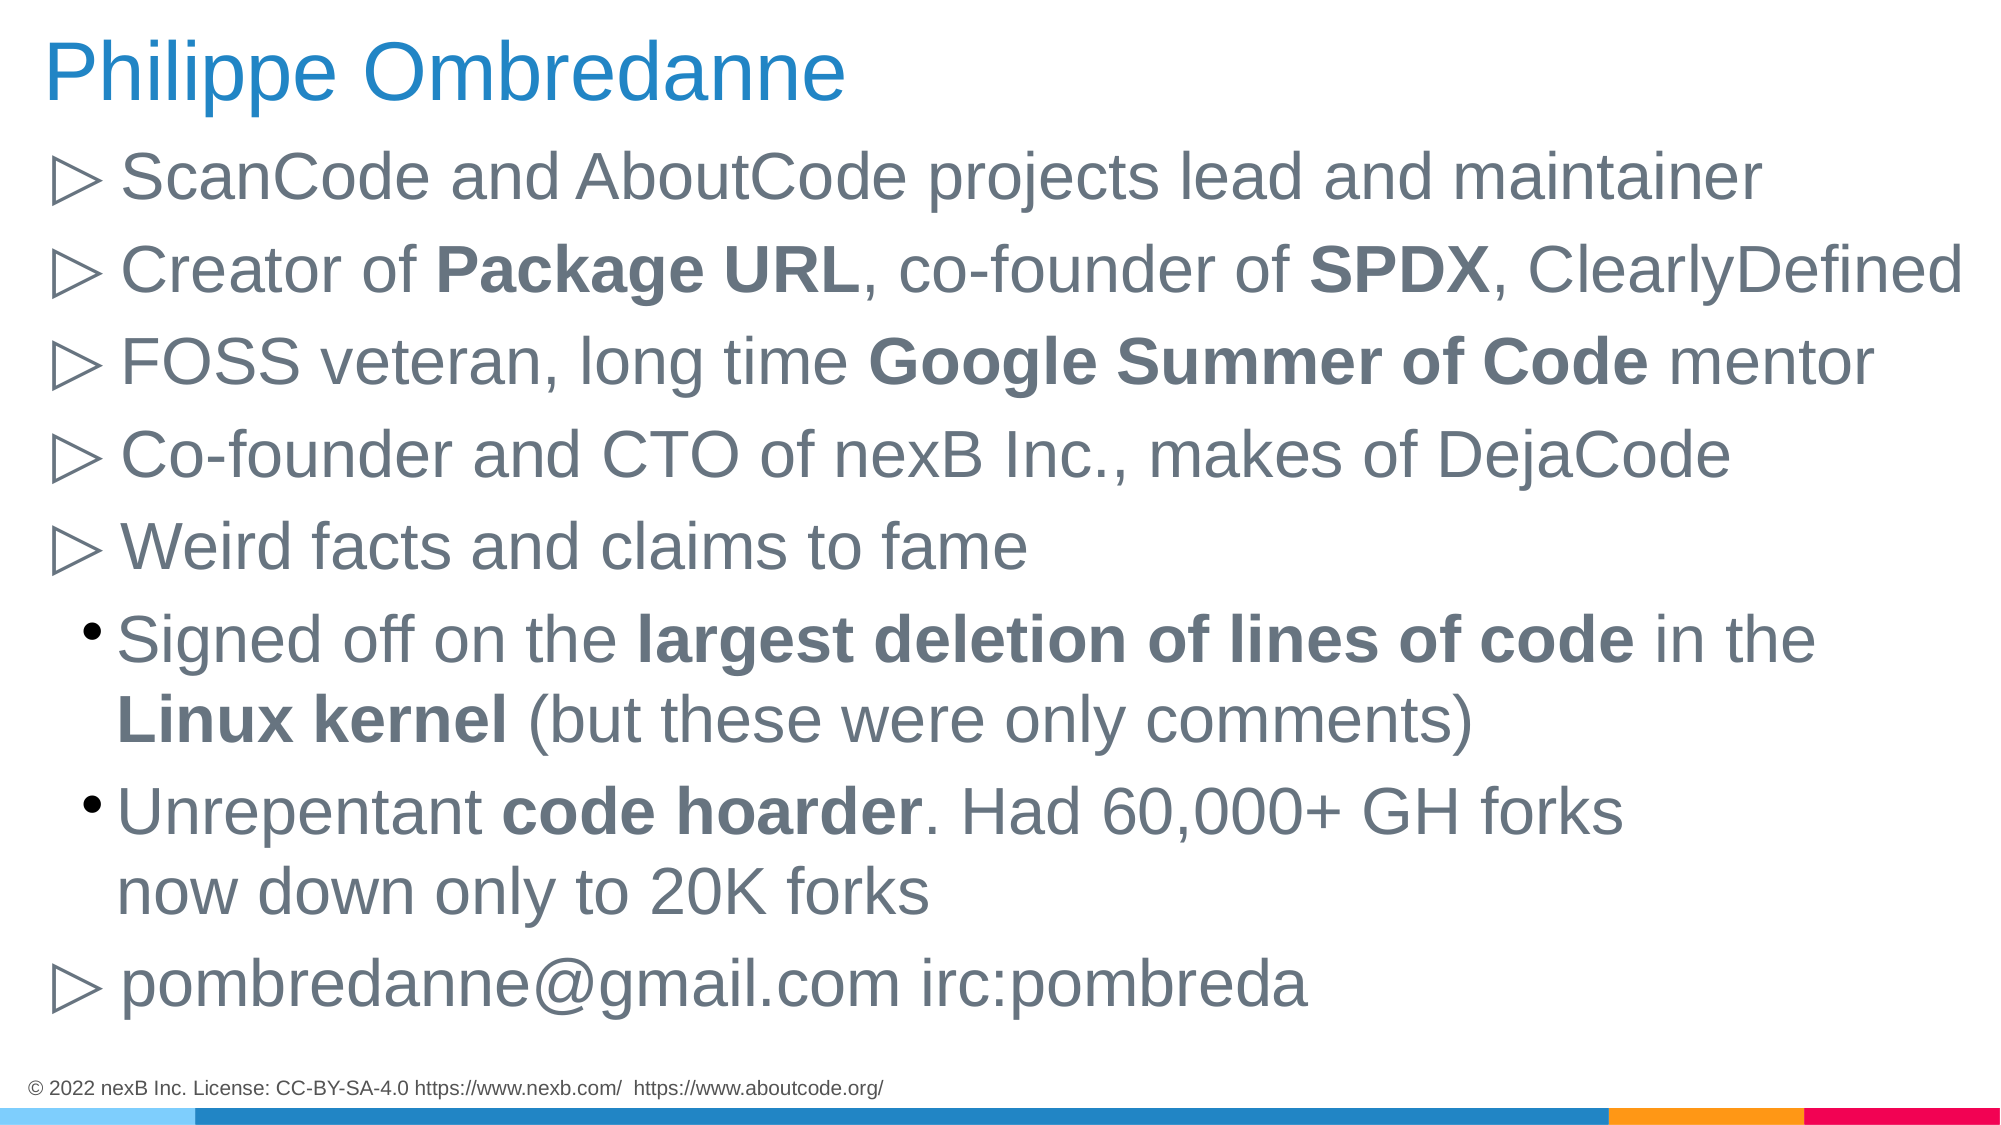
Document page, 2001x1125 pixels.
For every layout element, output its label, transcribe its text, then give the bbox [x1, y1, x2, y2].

text_box Philippe Ombredanne [28, 20, 1805, 132]
text_box ScanCode and AboutCode projects lead and maintainer Creator of Package URL, co-founder of SPDX, ClearlyDefined FOSS veteran, long time Google Summer of Code mentor Co-founder and CTO of nexB Inc., makes of DejaCode Weird facts and claims to fame Signed off on the largest deletion of lines of code in the Linux kernel (but these were only comments) Unrepentant code hoarder. Had 60,000+ GH forks now down only to 20K forks pombredanne@gmail.com irc:pombreda [30, 117, 1982, 1041]
